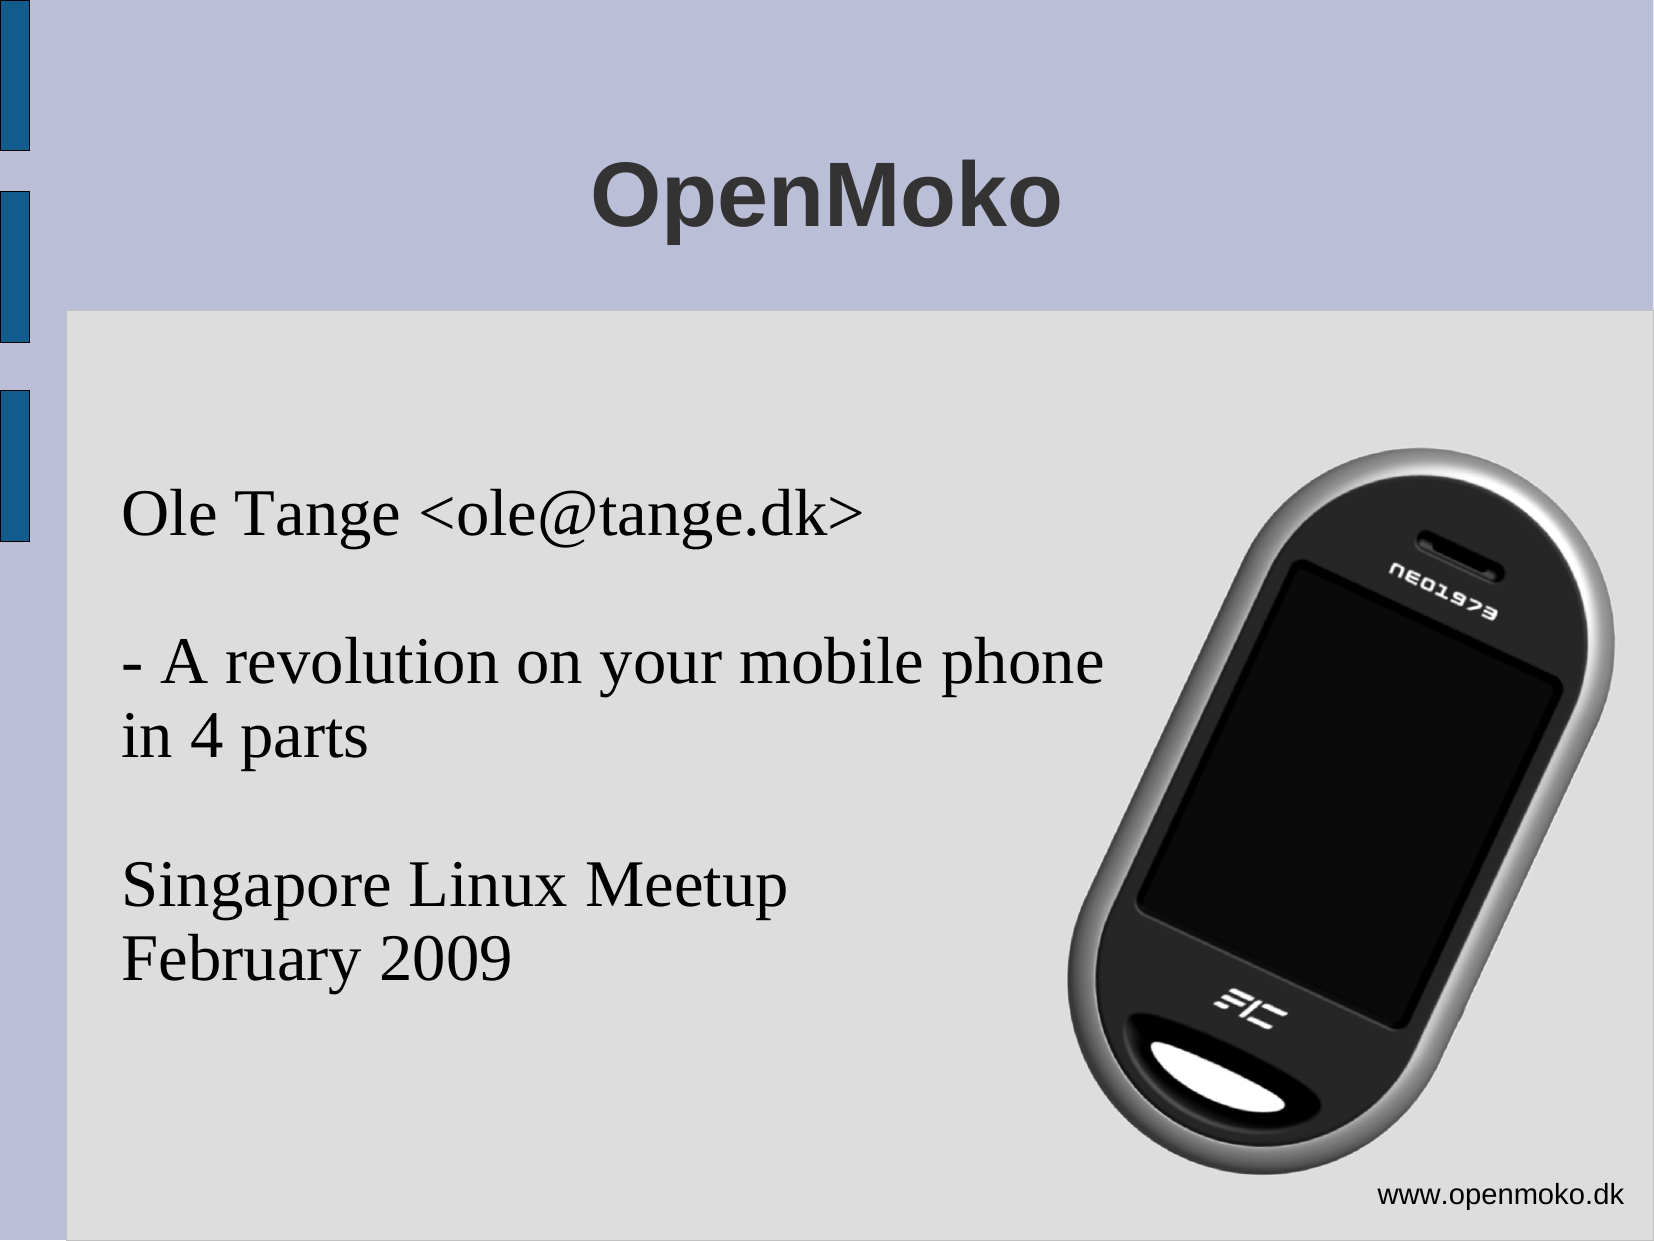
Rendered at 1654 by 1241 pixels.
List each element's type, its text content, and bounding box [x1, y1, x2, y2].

title OpenMoko [121, 91, 1534, 299]
picture [997, 380, 1654, 1241]
subtitle Ole Tange <ole@tange.dk> - A revolution on your mobile phone in 4 parts Singapore Linux Meetup February 2009 [121, 344, 1152, 1127]
